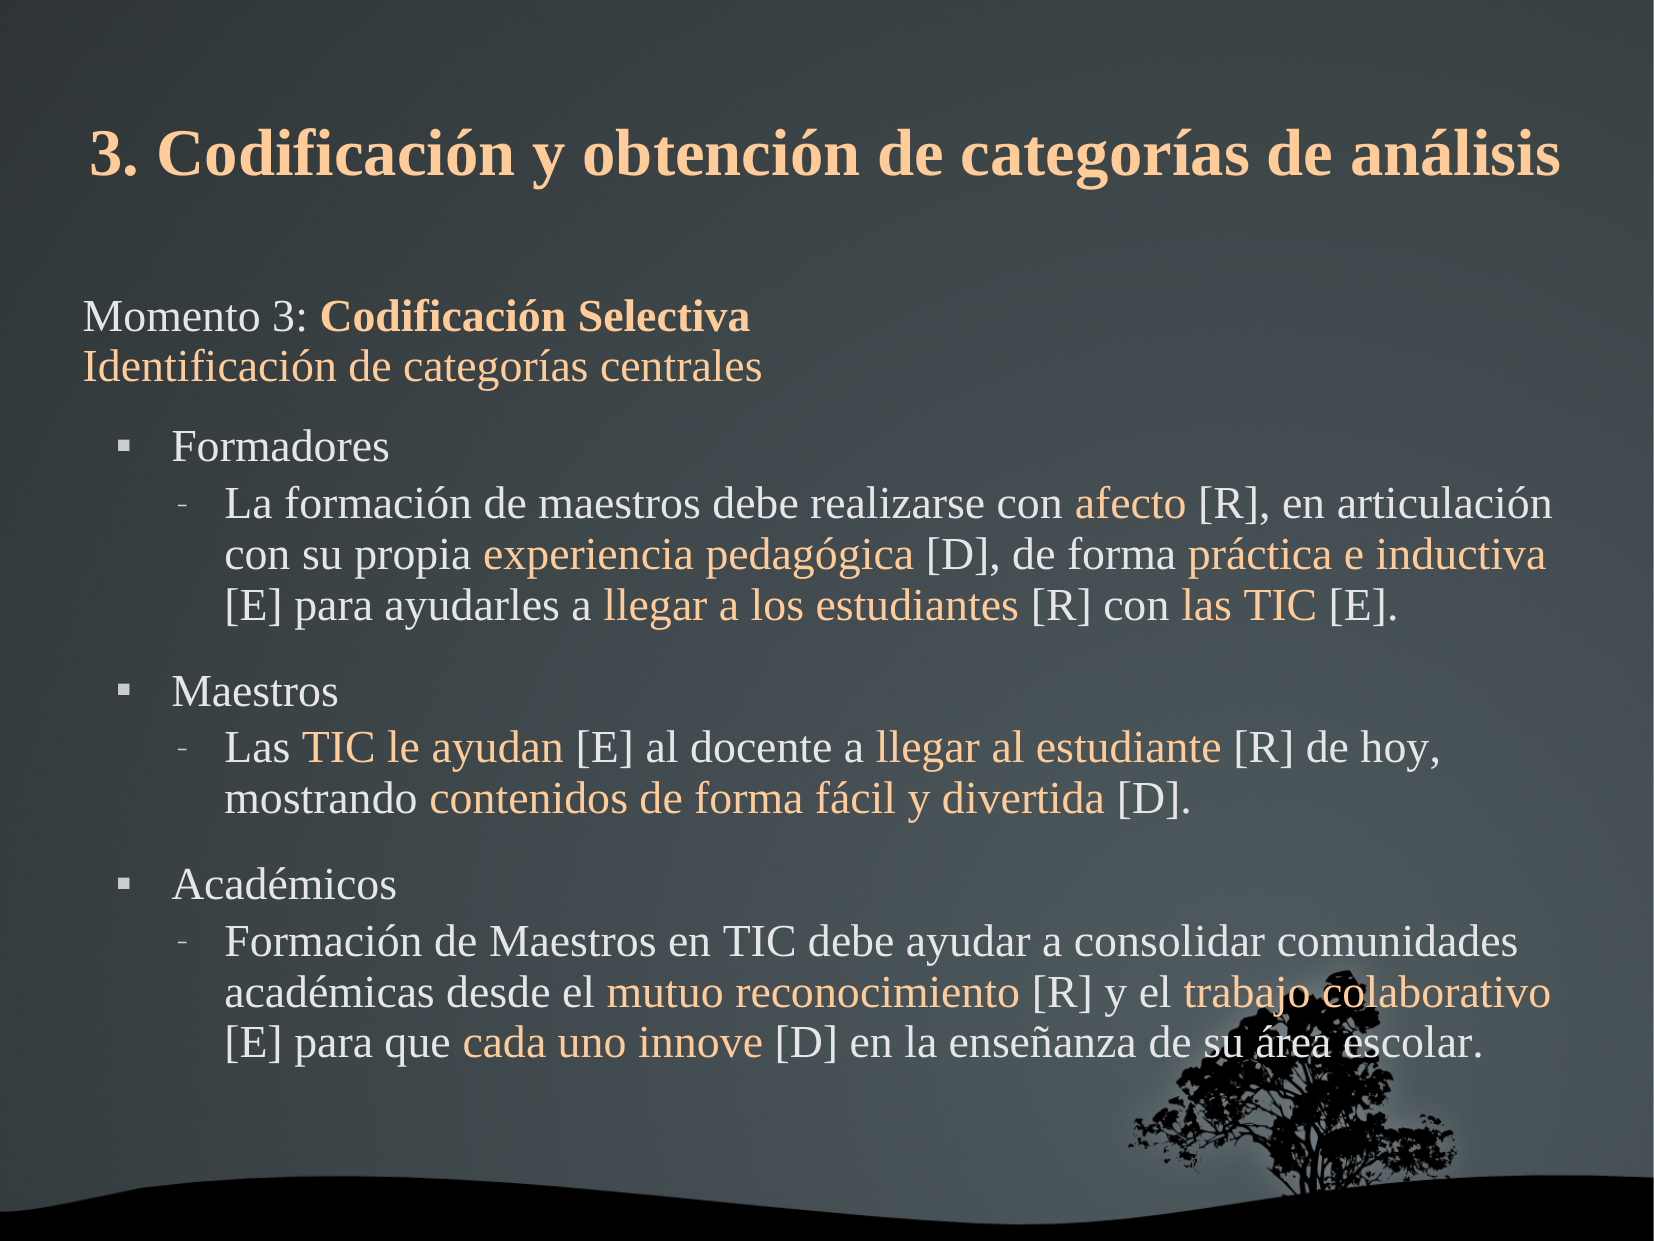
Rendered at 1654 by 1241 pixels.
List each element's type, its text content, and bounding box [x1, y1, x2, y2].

list Momento 3: Codificación Selectiva Identificación de categorías centrales Formadores La formación de maestros debe realizarse con afecto [R], en articulación con su propia experiencia pedagógica [D], de forma práctica e inductiva [E] para ayudarles a llegar a los estudiantes [R] con las TIC [E]. Maestros Las TIC le ayudan [E] al docente a llegar al estudiante [R] de hoy, mostrando contenidos de forma fácil y divertida [D]. Académicos Formación de Maestros en TIC debe ayudar a consolidar comunidades académicas desde el mutuo reconocimiento [R] y el trabajo colaborativo [E] para que cada uno innove [D] en la enseñanza de su área escolar. [82, 290, 1571, 1109]
title 3. Codificación y obtención de categorías de análisis [82, 49, 1571, 257]
picture [0, 0, 1654, 1241]
